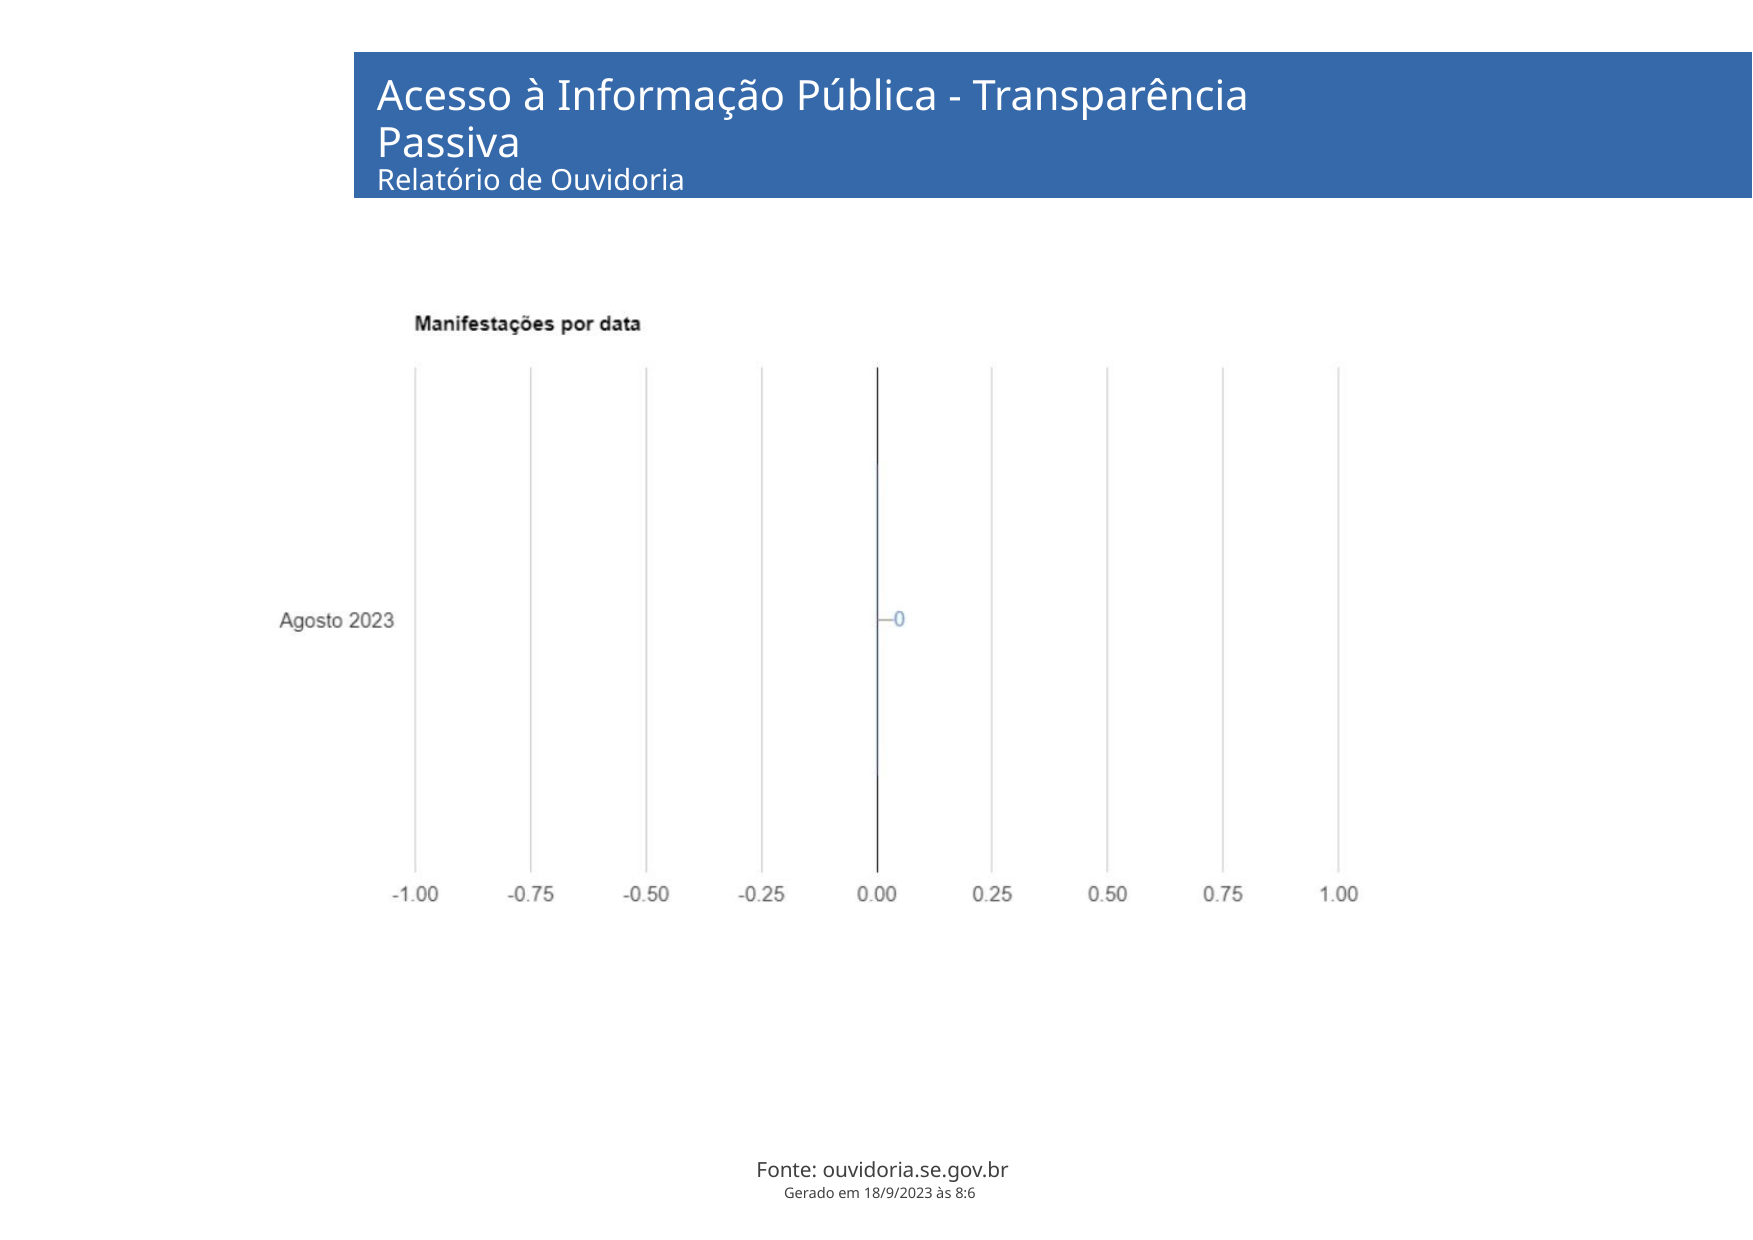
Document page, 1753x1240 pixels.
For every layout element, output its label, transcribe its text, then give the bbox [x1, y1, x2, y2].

text_box Acesso à Informação Pública - Transparência Passiva Relatório de Ouvidoria EMSETUR - Agosto a Agosto de 2023 [376, 72, 1403, 228]
text_box Fonte: ouvidoria.se.gov.br [756, 1158, 1023, 1182]
text_box Gerado em 18/9/2023 às 8:6 [784, 1184, 995, 1202]
text_box [155, 211, 1599, 1028]
text_box [354, 52, 1752, 198]
